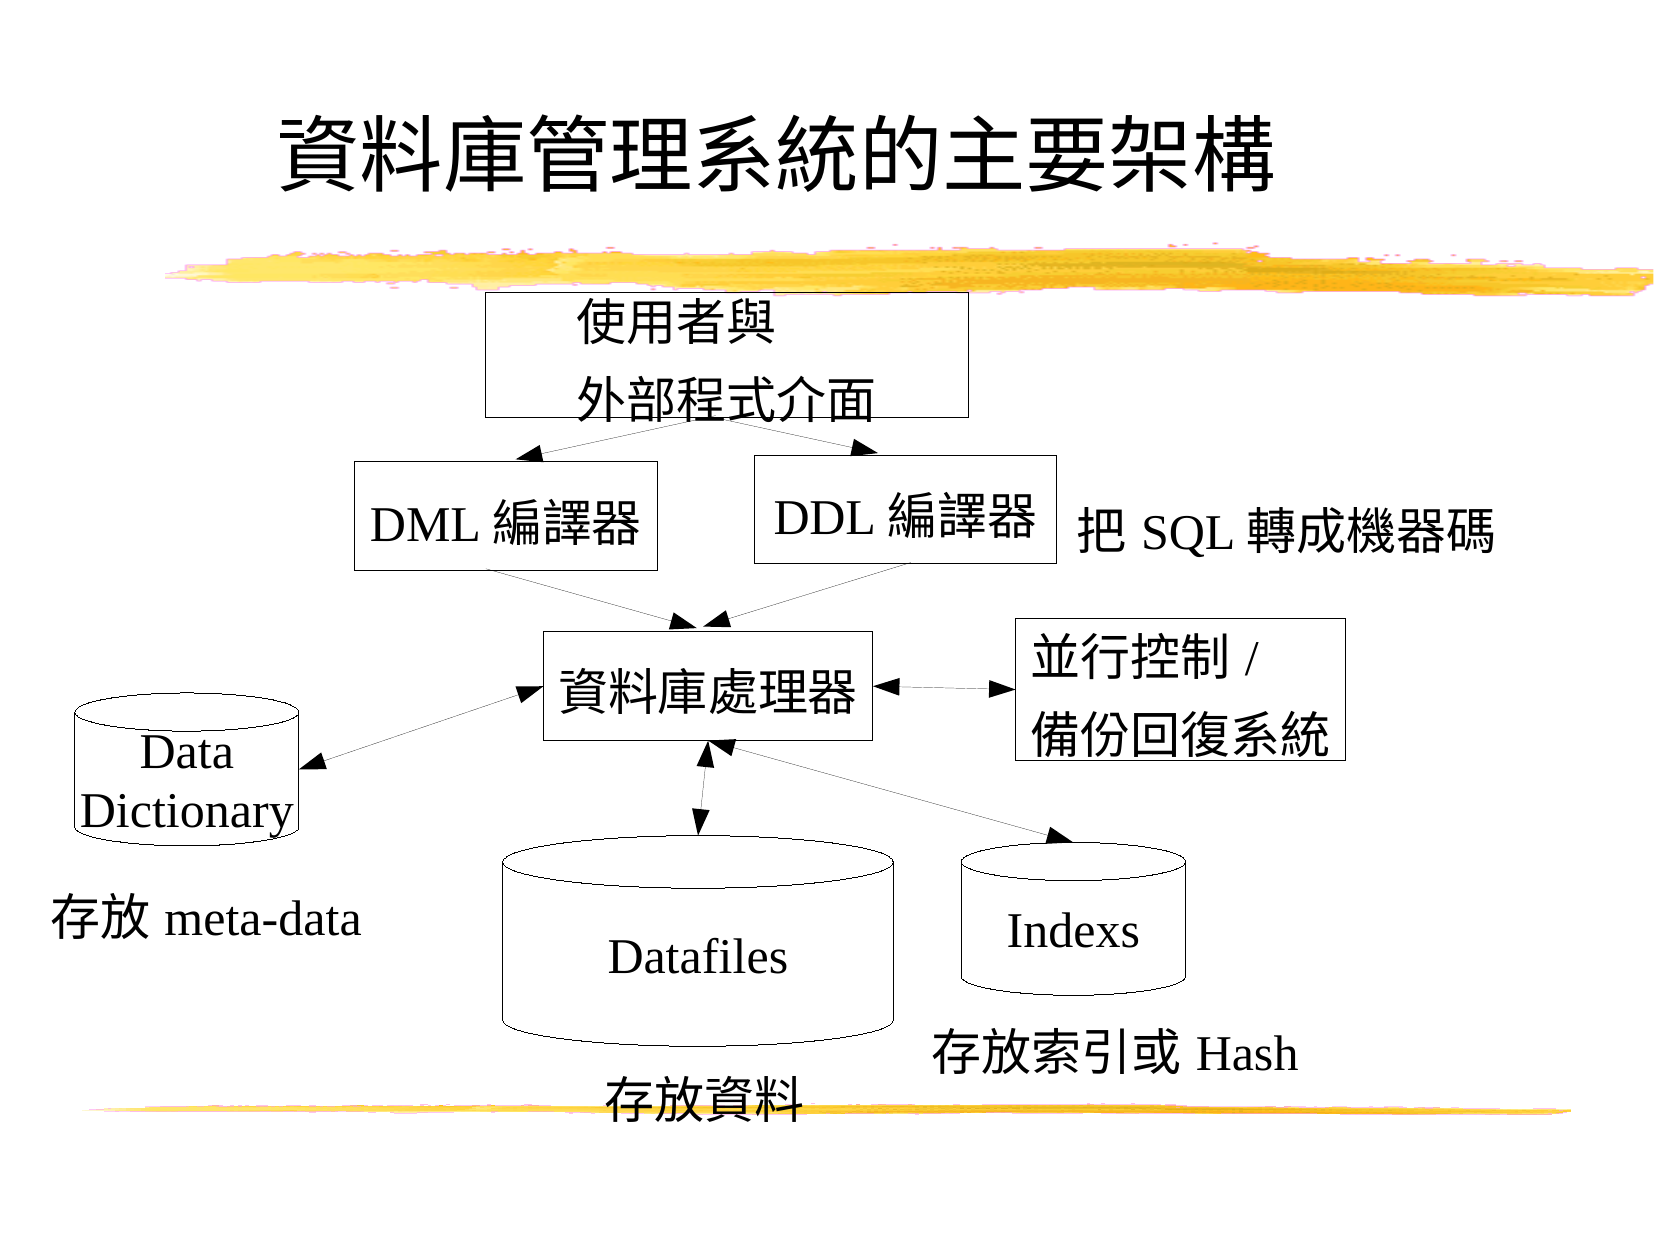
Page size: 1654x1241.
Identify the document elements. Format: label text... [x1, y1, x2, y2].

text_box 把SQL轉成機器碼 [1076, 485, 1495, 547]
text_box Data Dictionary [74, 714, 299, 846]
picture [82, 1102, 613, 1117]
text_box DDL編譯器 [754, 455, 1057, 564]
title 資料庫管理系統的主要架構 [73, 39, 1479, 249]
text_box 存放meta-data [49, 871, 360, 932]
text_box 存放資料 [604, 1054, 805, 1115]
text_box Datafiles [502, 863, 894, 1047]
text_box DML編譯器 [354, 461, 658, 571]
picture [796, 1102, 1571, 1117]
text_box Indexs [961, 864, 1186, 996]
picture [165, 237, 1654, 308]
text_box 使用者與 外部程式介面 [485, 292, 969, 418]
text_box 存放索引或Hash [931, 1006, 1297, 1067]
text_box 資料庫處理器 [543, 631, 873, 741]
text_box 並行控制/ 備份回復系統 [1015, 618, 1346, 761]
